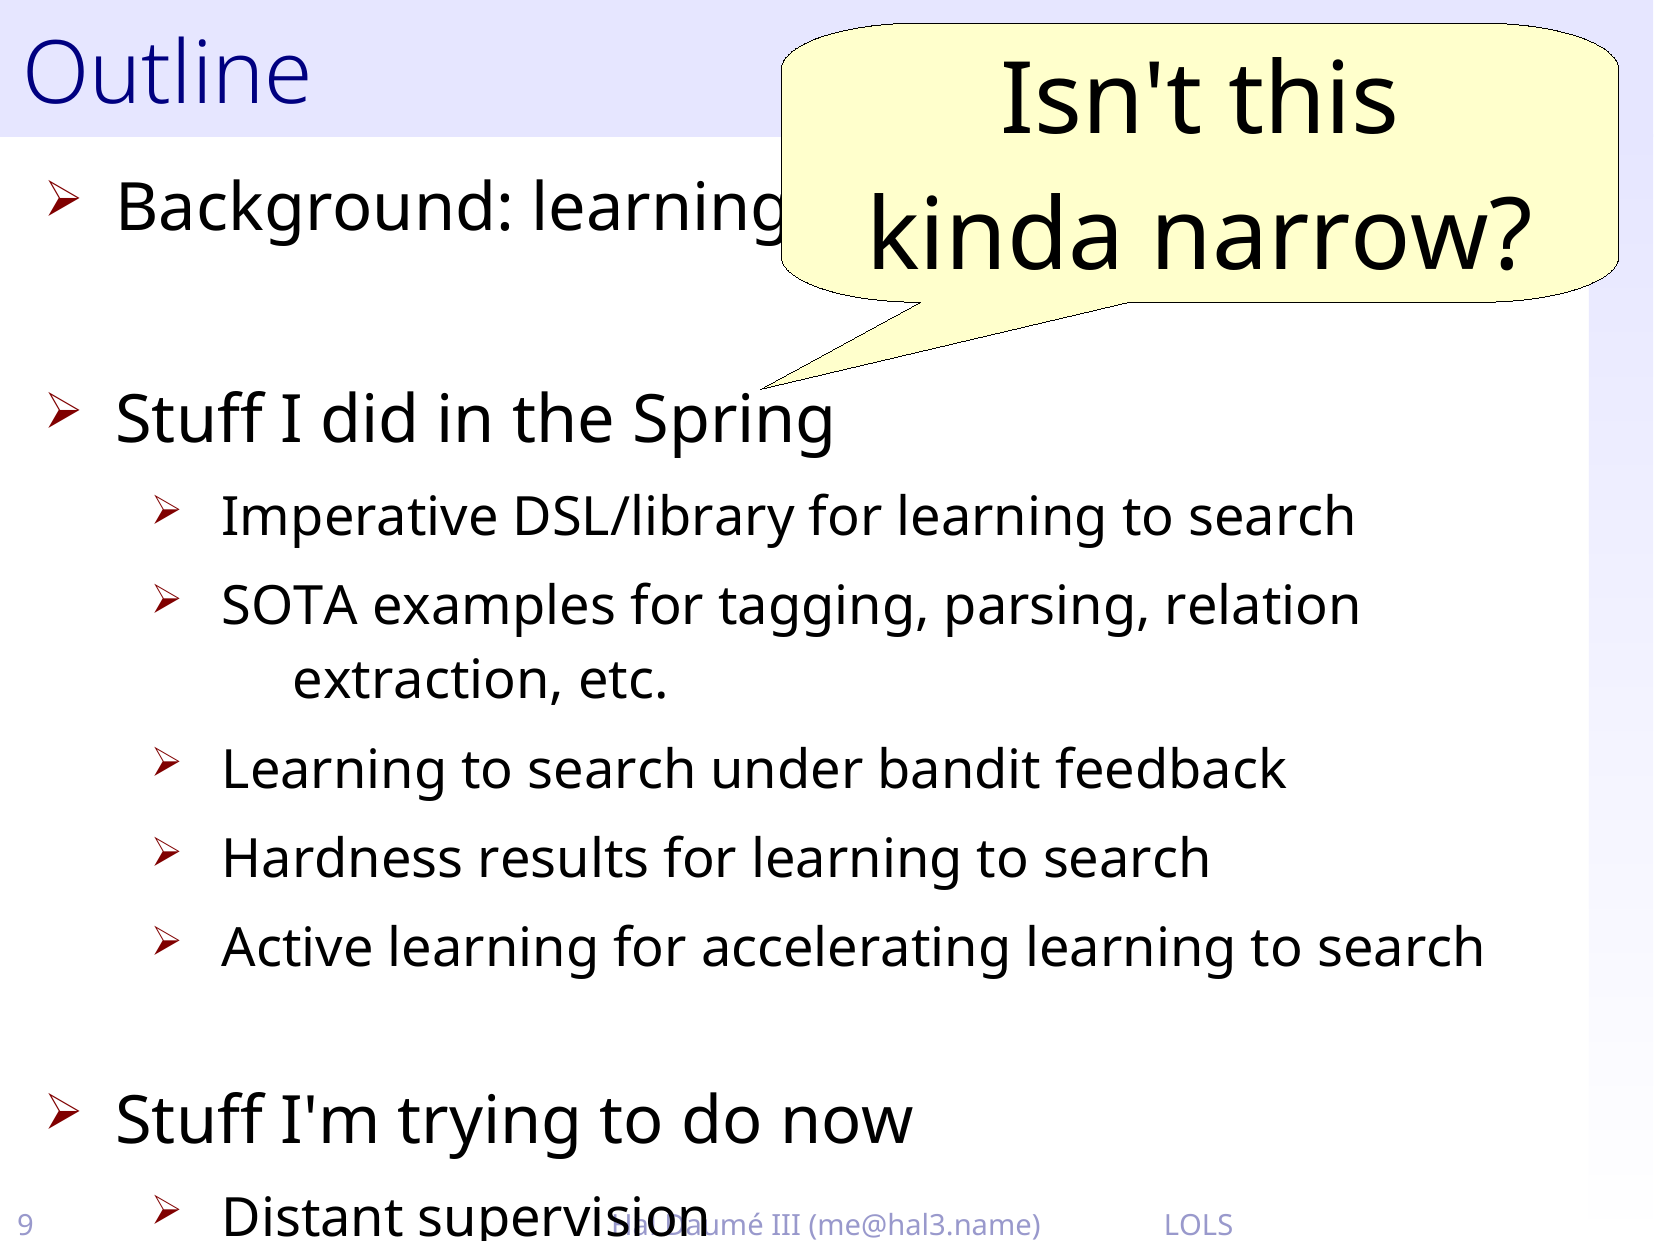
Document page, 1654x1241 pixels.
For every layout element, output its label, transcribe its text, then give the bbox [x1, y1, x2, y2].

list Background: learning to search Stuff I did in the Spring Imperative DSL/library for learning to search SOTA examples for tagging, parsing, relation extraction, etc. Learning to search under bandit feedback Hardness results for learning to search Active learning for accelerating learning to search Stuff I'm trying to do now Distant supervision Mashups with recurrent neural networks [32, 159, 1575, 1189]
text_box Isn't this kinda narrow? [760, 23, 1619, 390]
title Outline [22, 8, 1639, 131]
